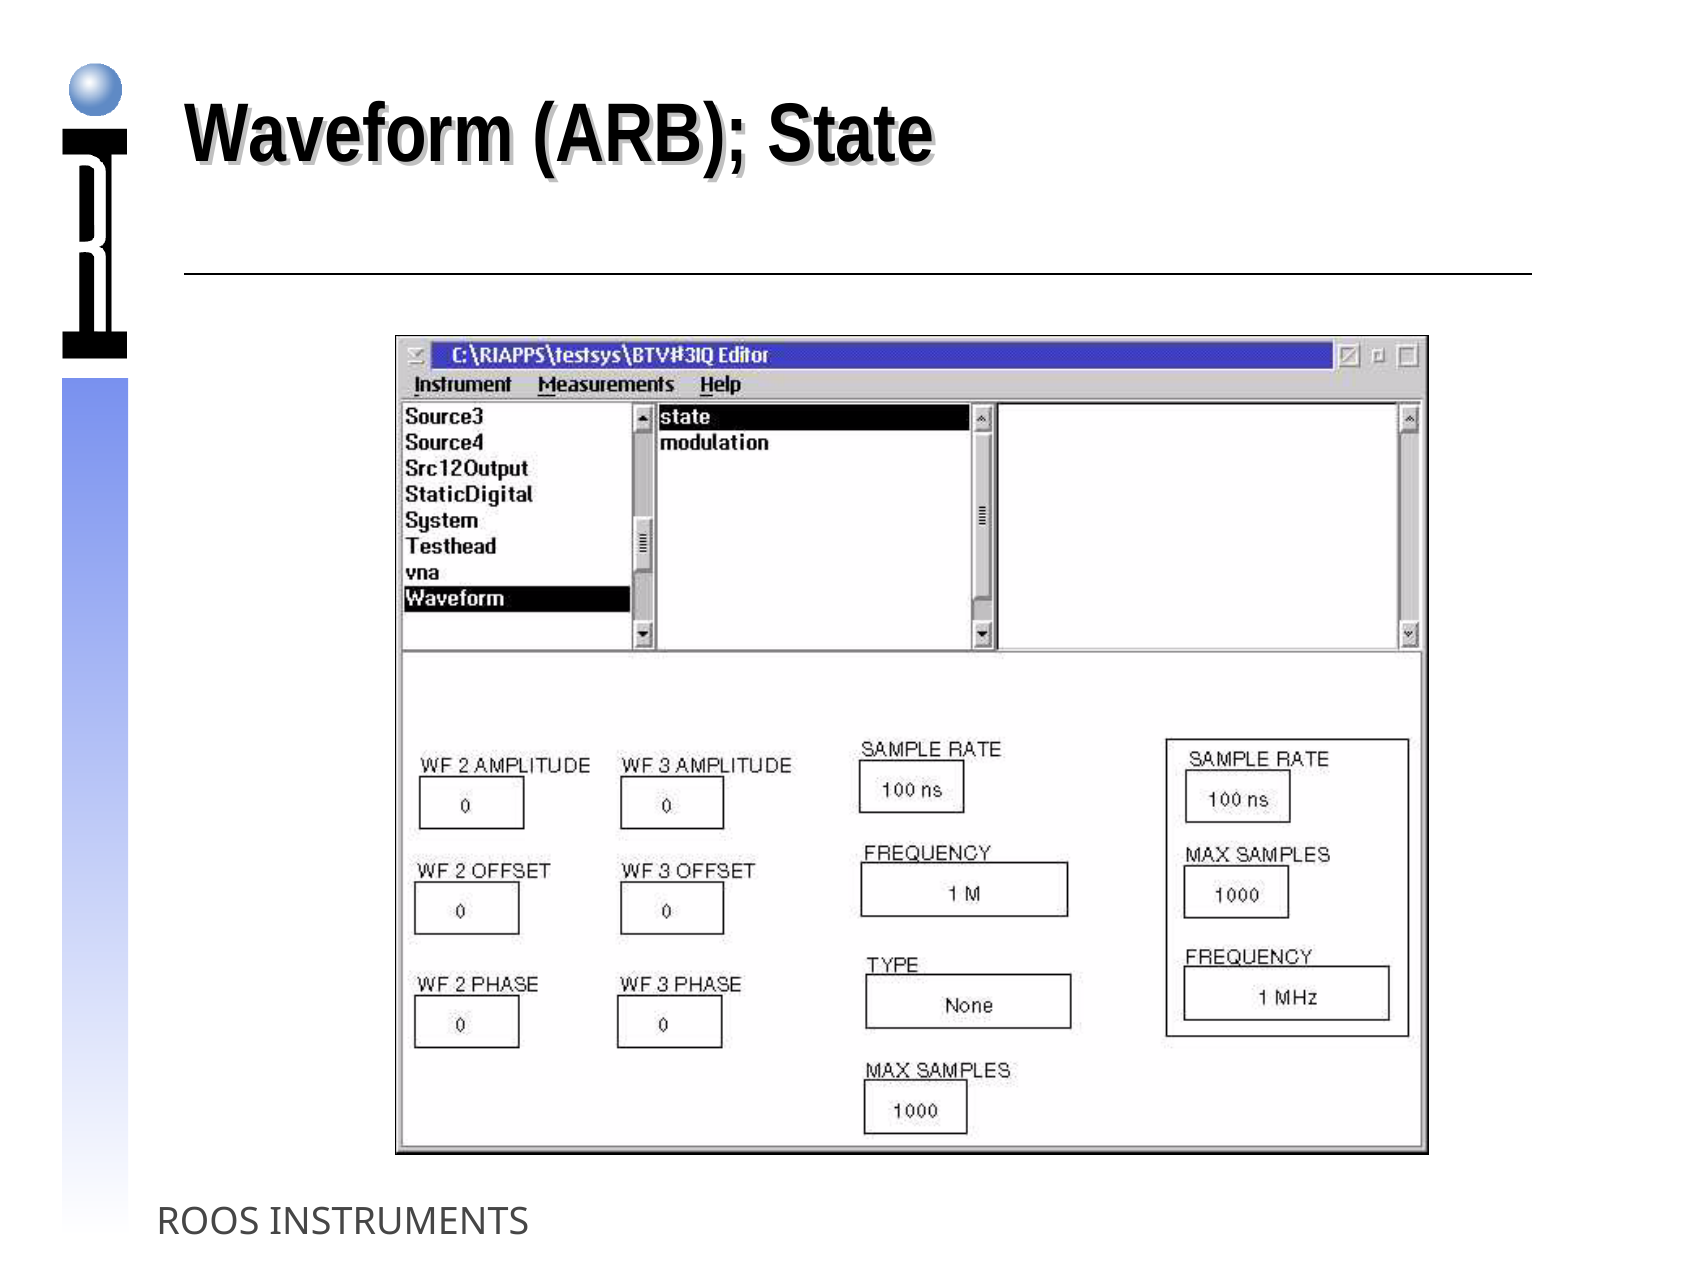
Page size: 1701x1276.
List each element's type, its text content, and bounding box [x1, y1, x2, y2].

picture [395, 335, 1429, 1155]
text_box Waveform (ARB); State [184, 92, 1539, 268]
